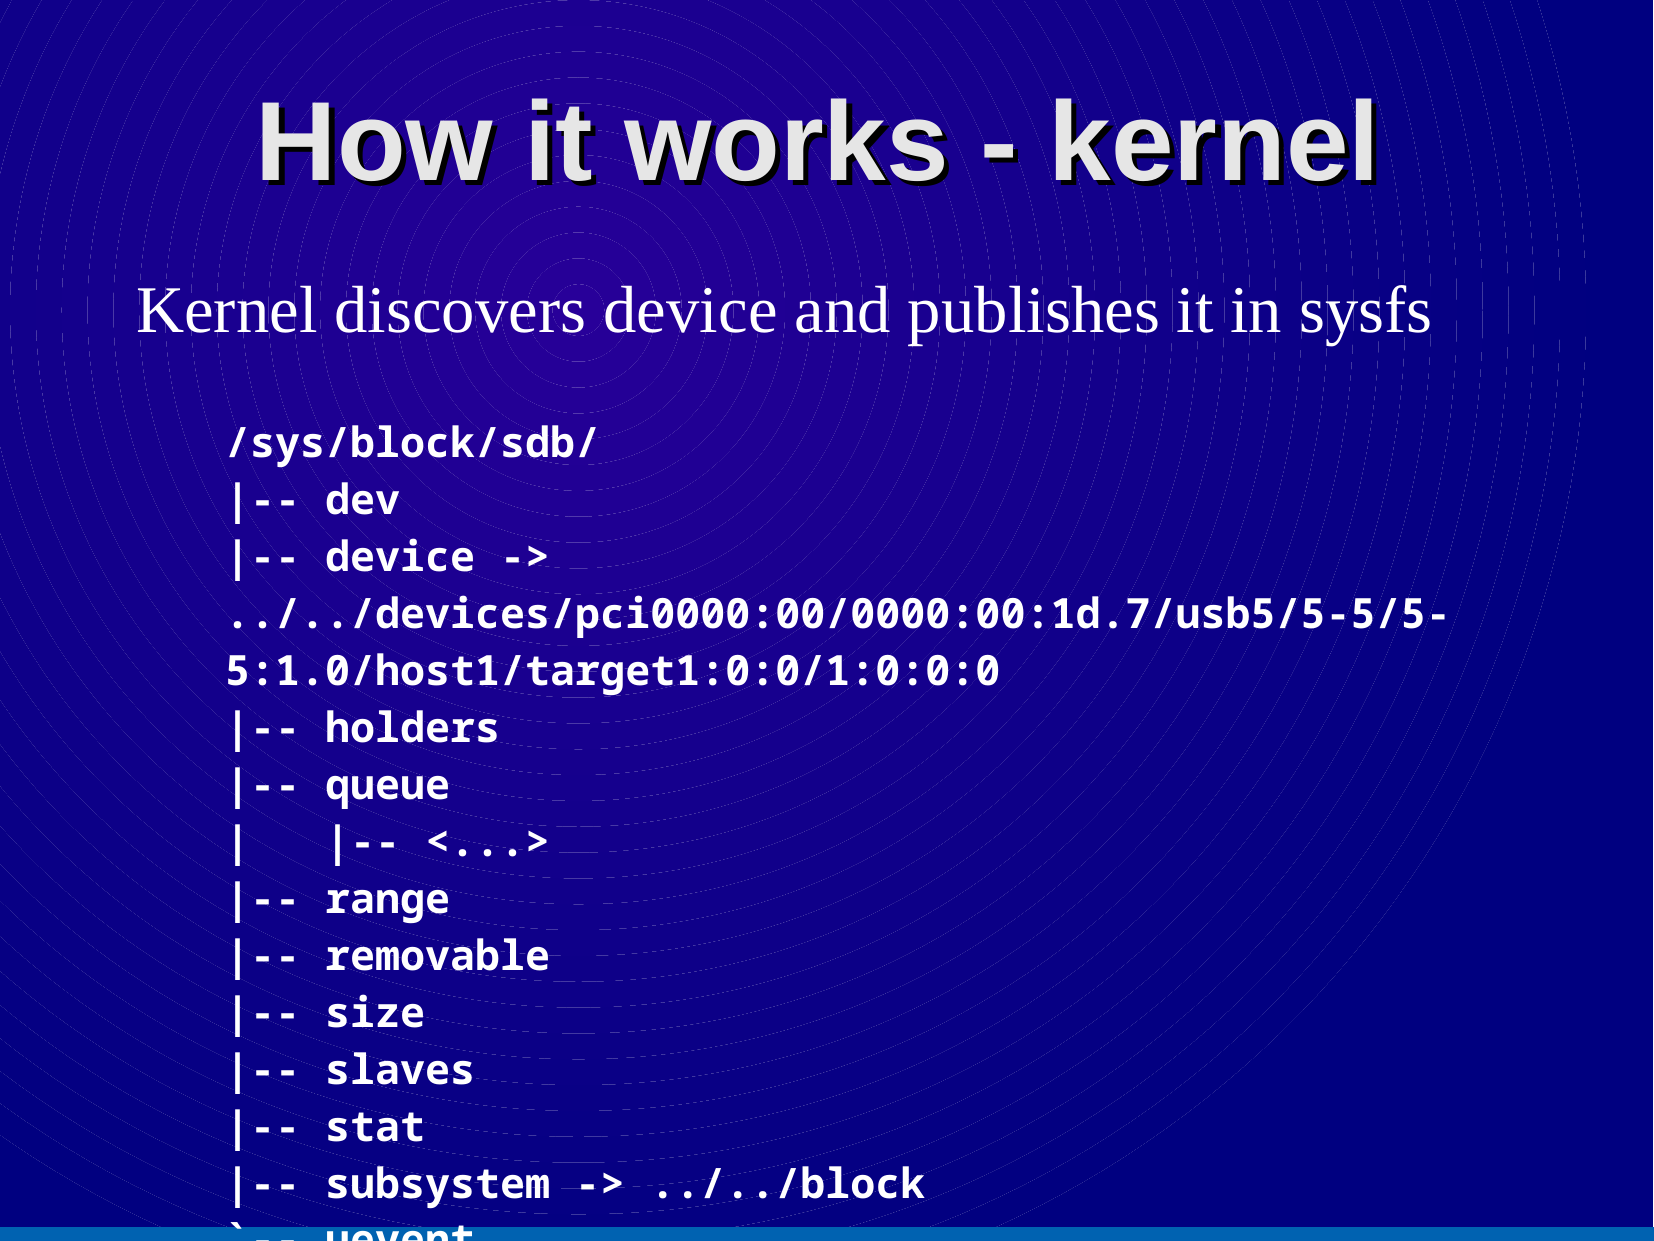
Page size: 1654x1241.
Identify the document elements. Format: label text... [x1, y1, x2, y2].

list Kernel discovers device and publishes it in sysfs [118, 272, 1530, 416]
text_box /sys/block/sdb/ |-- dev |-- device -> ../../devices/pci0000:00/0000:00:1d.7/usb5/5-5/5-5:1.0/host1/target1:0:0/1:0:0:0 |-- holders |-- queue | |-- <...> |-- range |-- removable |-- size |-- slaves |-- stat |-- subsystem -> ../../block `-- uevent [225, 412, 1501, 1241]
title How it works - kernel [112, 37, 1525, 245]
